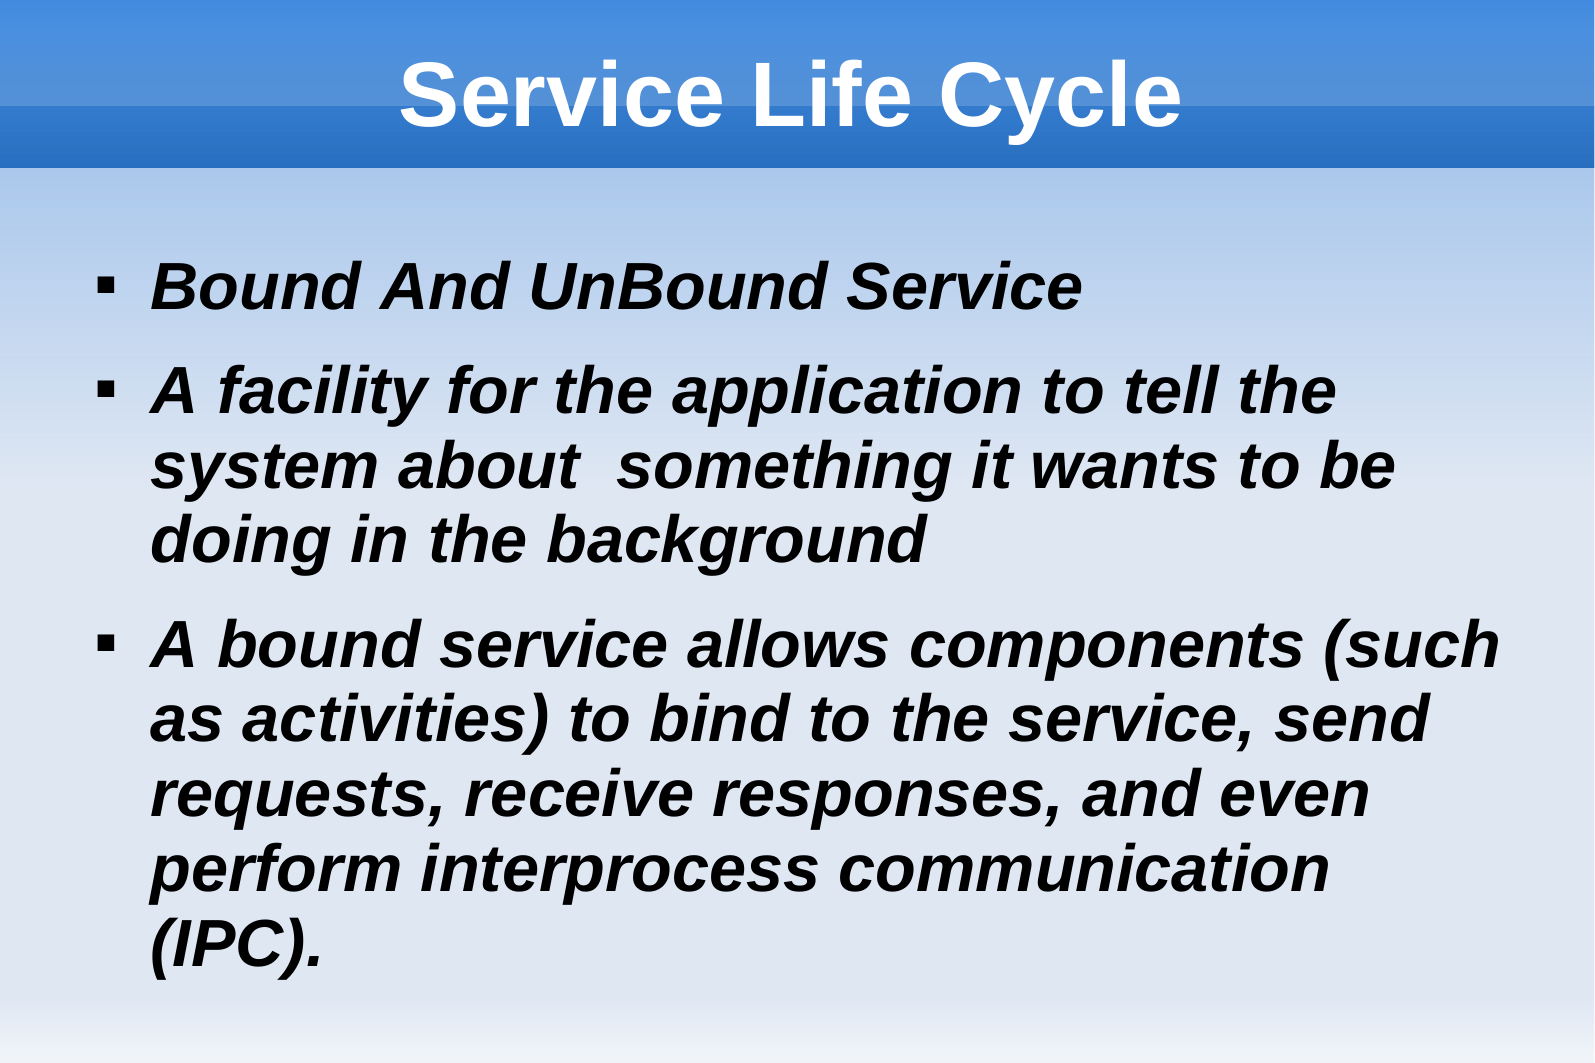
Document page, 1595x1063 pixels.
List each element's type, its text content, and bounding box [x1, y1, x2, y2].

picture [0, 0, 1595, 1063]
list Bound And UnBound Service A facility for the application to tell the system about something it wants to be doing in the background A bound service allows components (such as activities) to bind to the service, send requests, receive responses, and even perform interprocess communication (IPC). [79, 248, 1515, 1063]
title Service Life Cycle [74, 13, 1510, 177]
